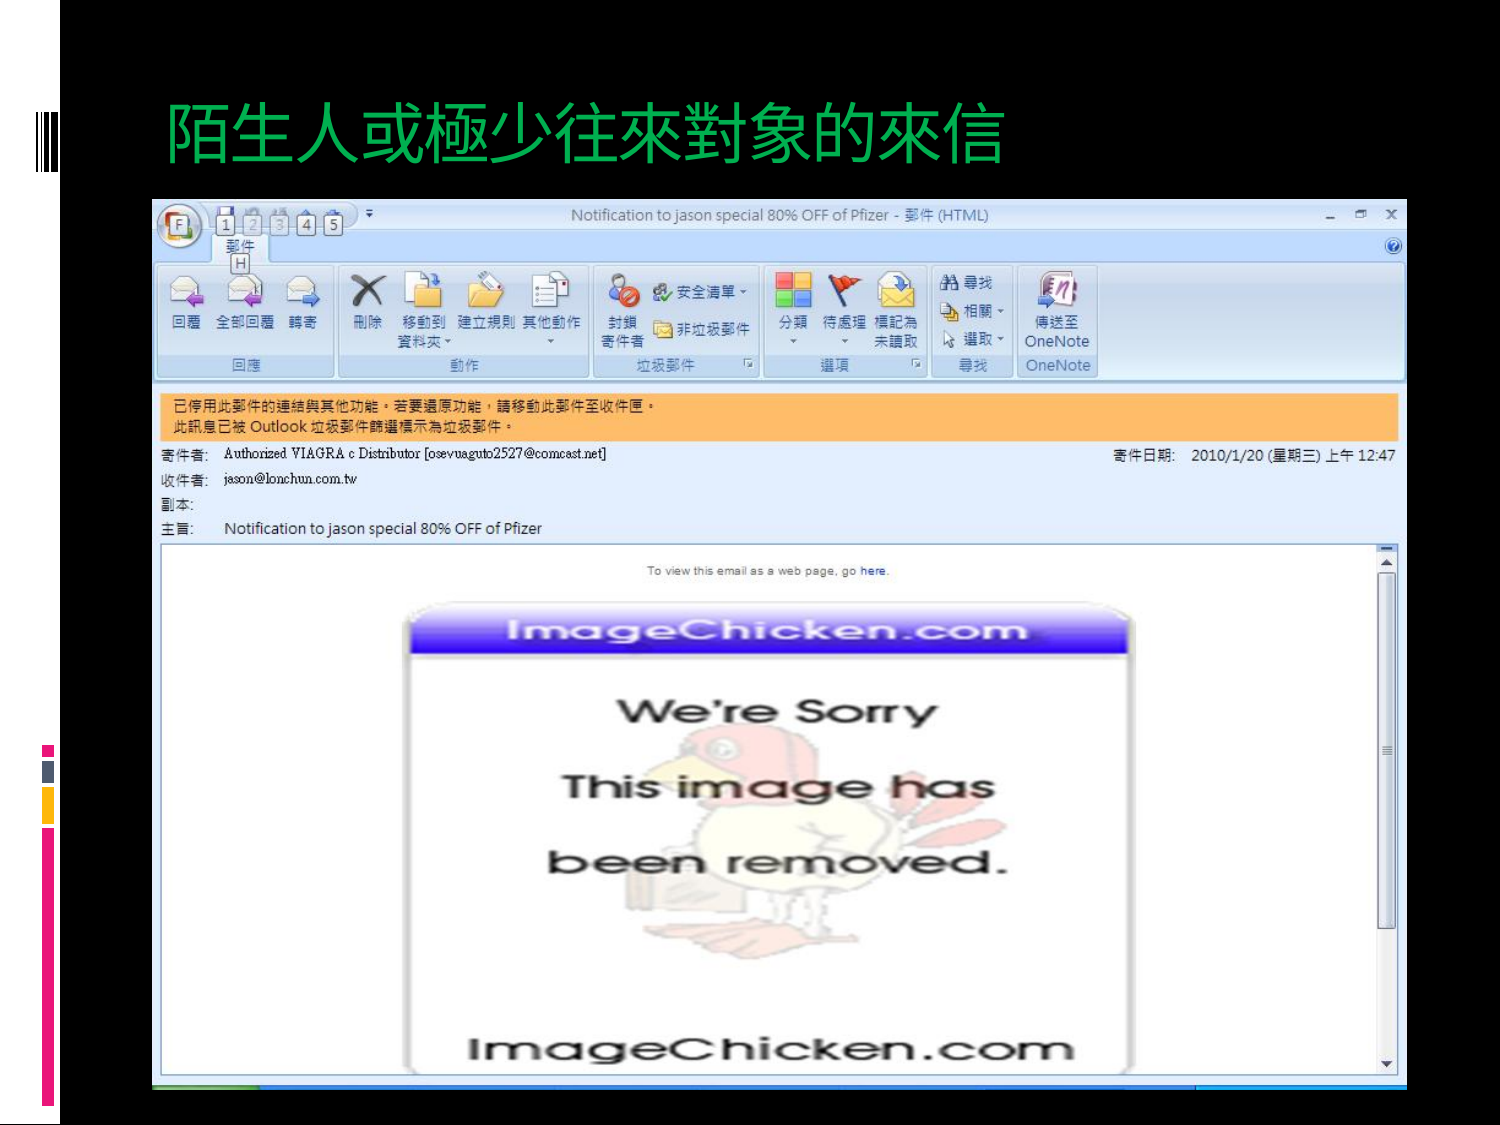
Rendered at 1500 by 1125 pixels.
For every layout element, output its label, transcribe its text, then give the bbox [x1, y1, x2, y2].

title 陌生人或極少往來對象的來信 [150, 84, 1426, 235]
picture [152, 199, 1407, 1090]
